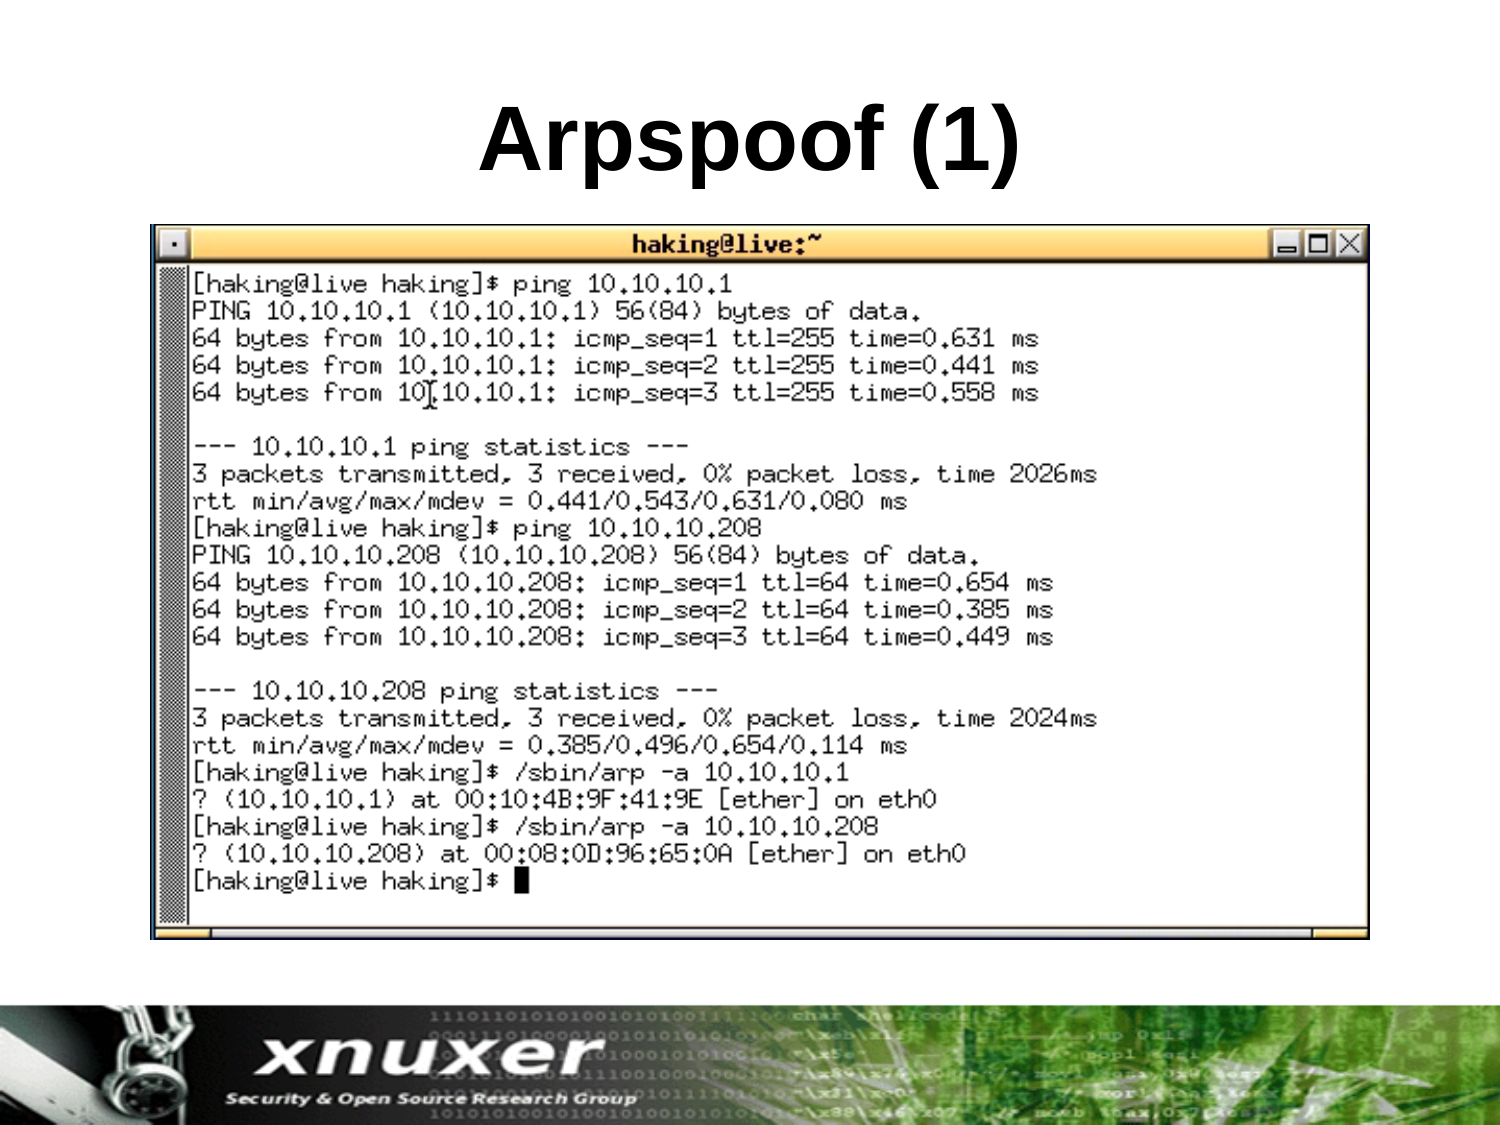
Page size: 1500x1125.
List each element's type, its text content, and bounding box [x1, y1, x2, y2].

picture [0, 0, 1500, 1125]
title Arpspoof (1) [75, 45, 1426, 233]
